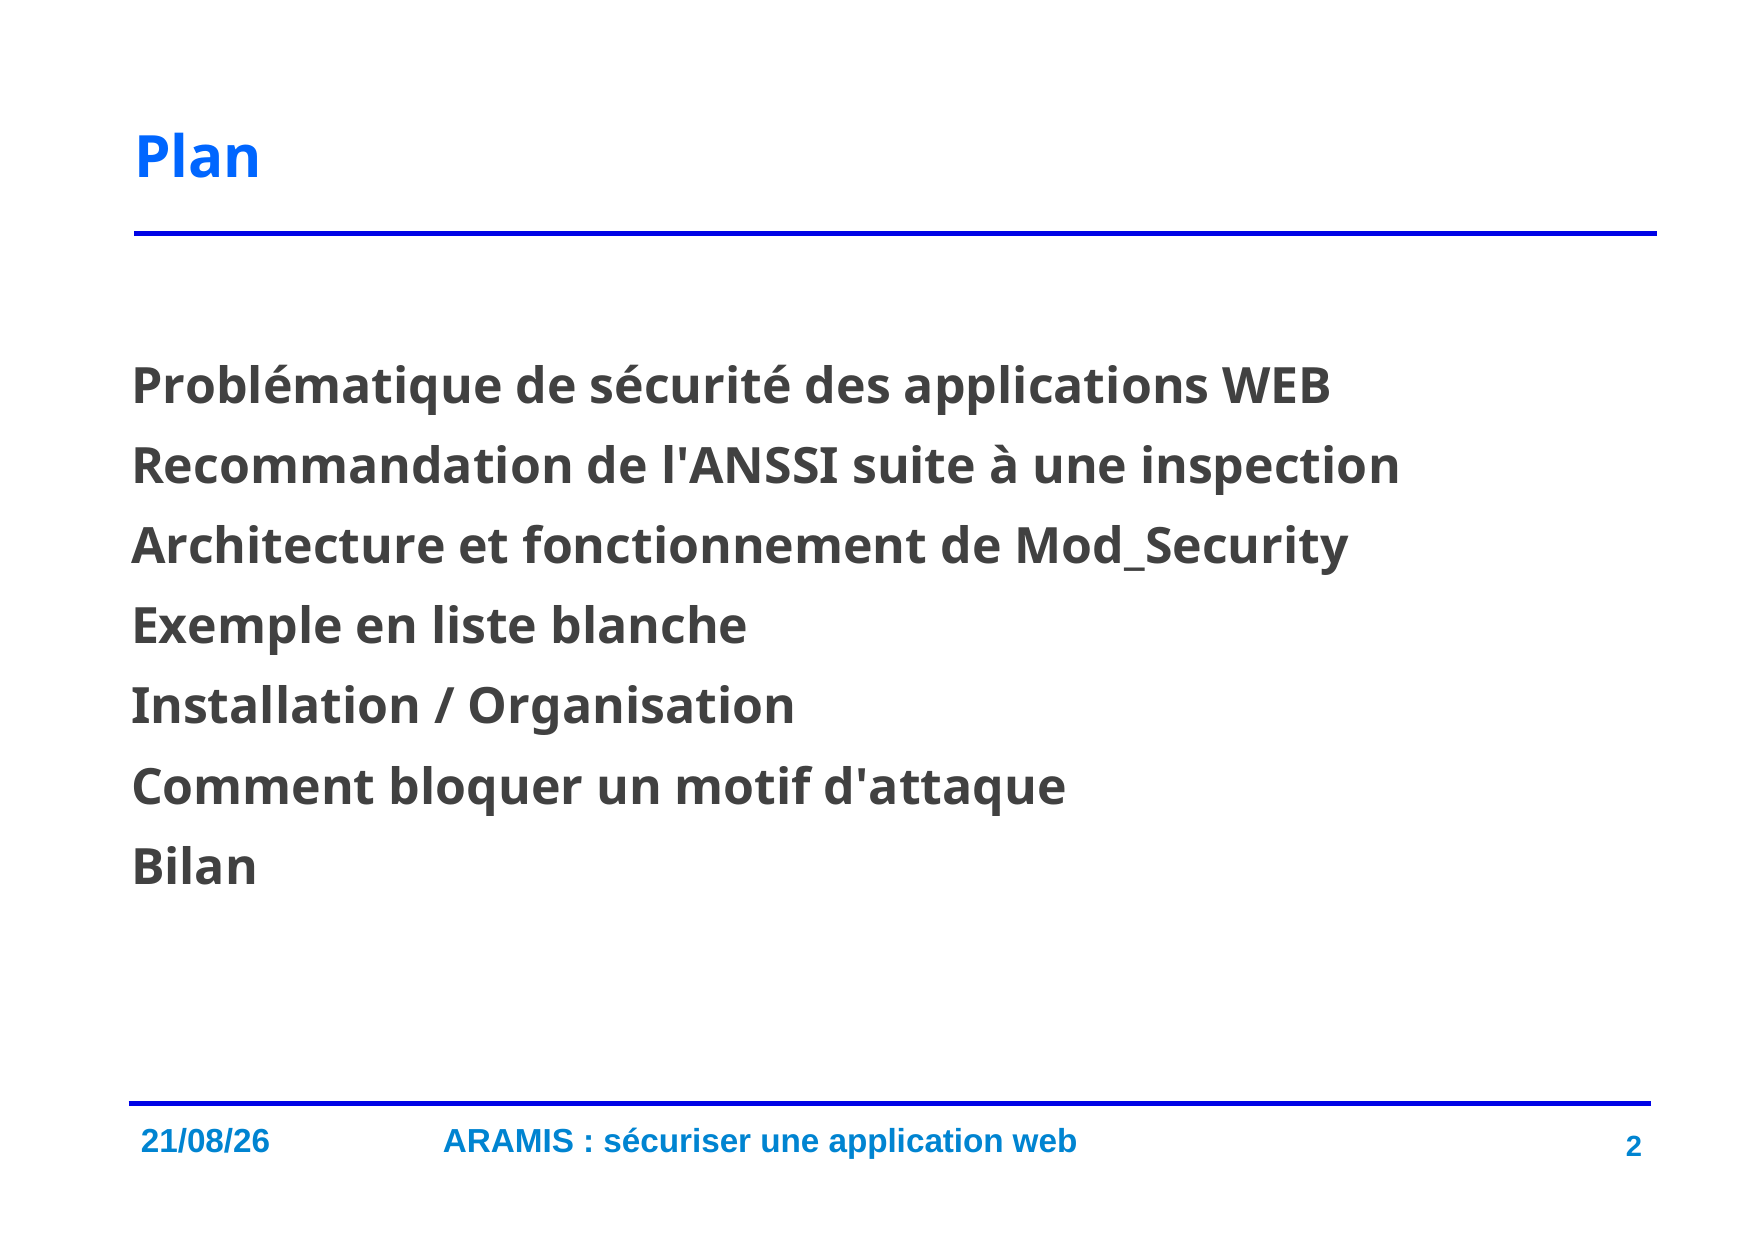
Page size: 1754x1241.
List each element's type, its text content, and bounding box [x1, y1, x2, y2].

title Plan [134, 96, 1456, 222]
list Problématique de sécurité des applications WEB Recommandation de l'ANSSI suite à une inspection Architecture et fonctionnement de Mod_Security Exemple en liste blanche Installation / Organisation Comment bloquer un motif d'attaque Bilan [131, 354, 1654, 1140]
